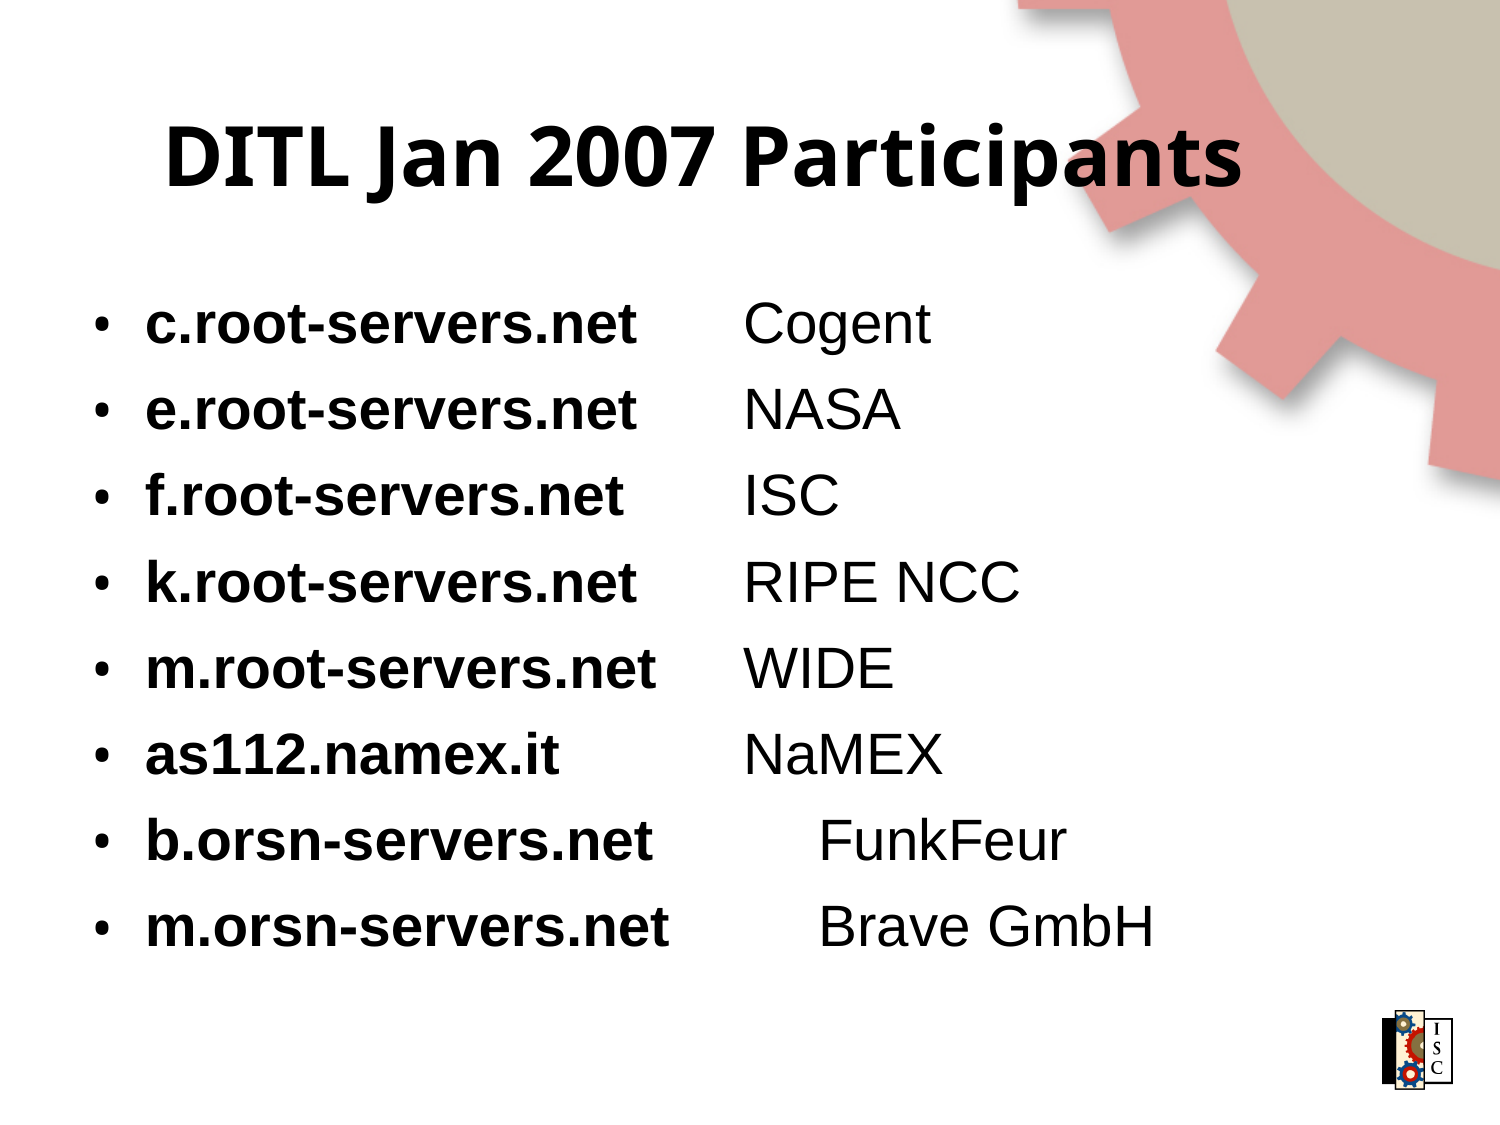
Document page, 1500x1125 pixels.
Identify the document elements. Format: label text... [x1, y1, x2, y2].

list c.root-servers.net Cogent e.root-servers.net NASA f.root-servers.net ISC k.root-servers.net RIPE NCC m.root-servers.net WIDE as112.namex.it NaMEX b.orsn-servers.net FunkFeur m.orsn-servers.net Brave GmbH [91, 295, 1406, 1016]
picture [0, 0, 1500, 1125]
title DITL Jan 2007 Participants [162, 30, 1473, 276]
